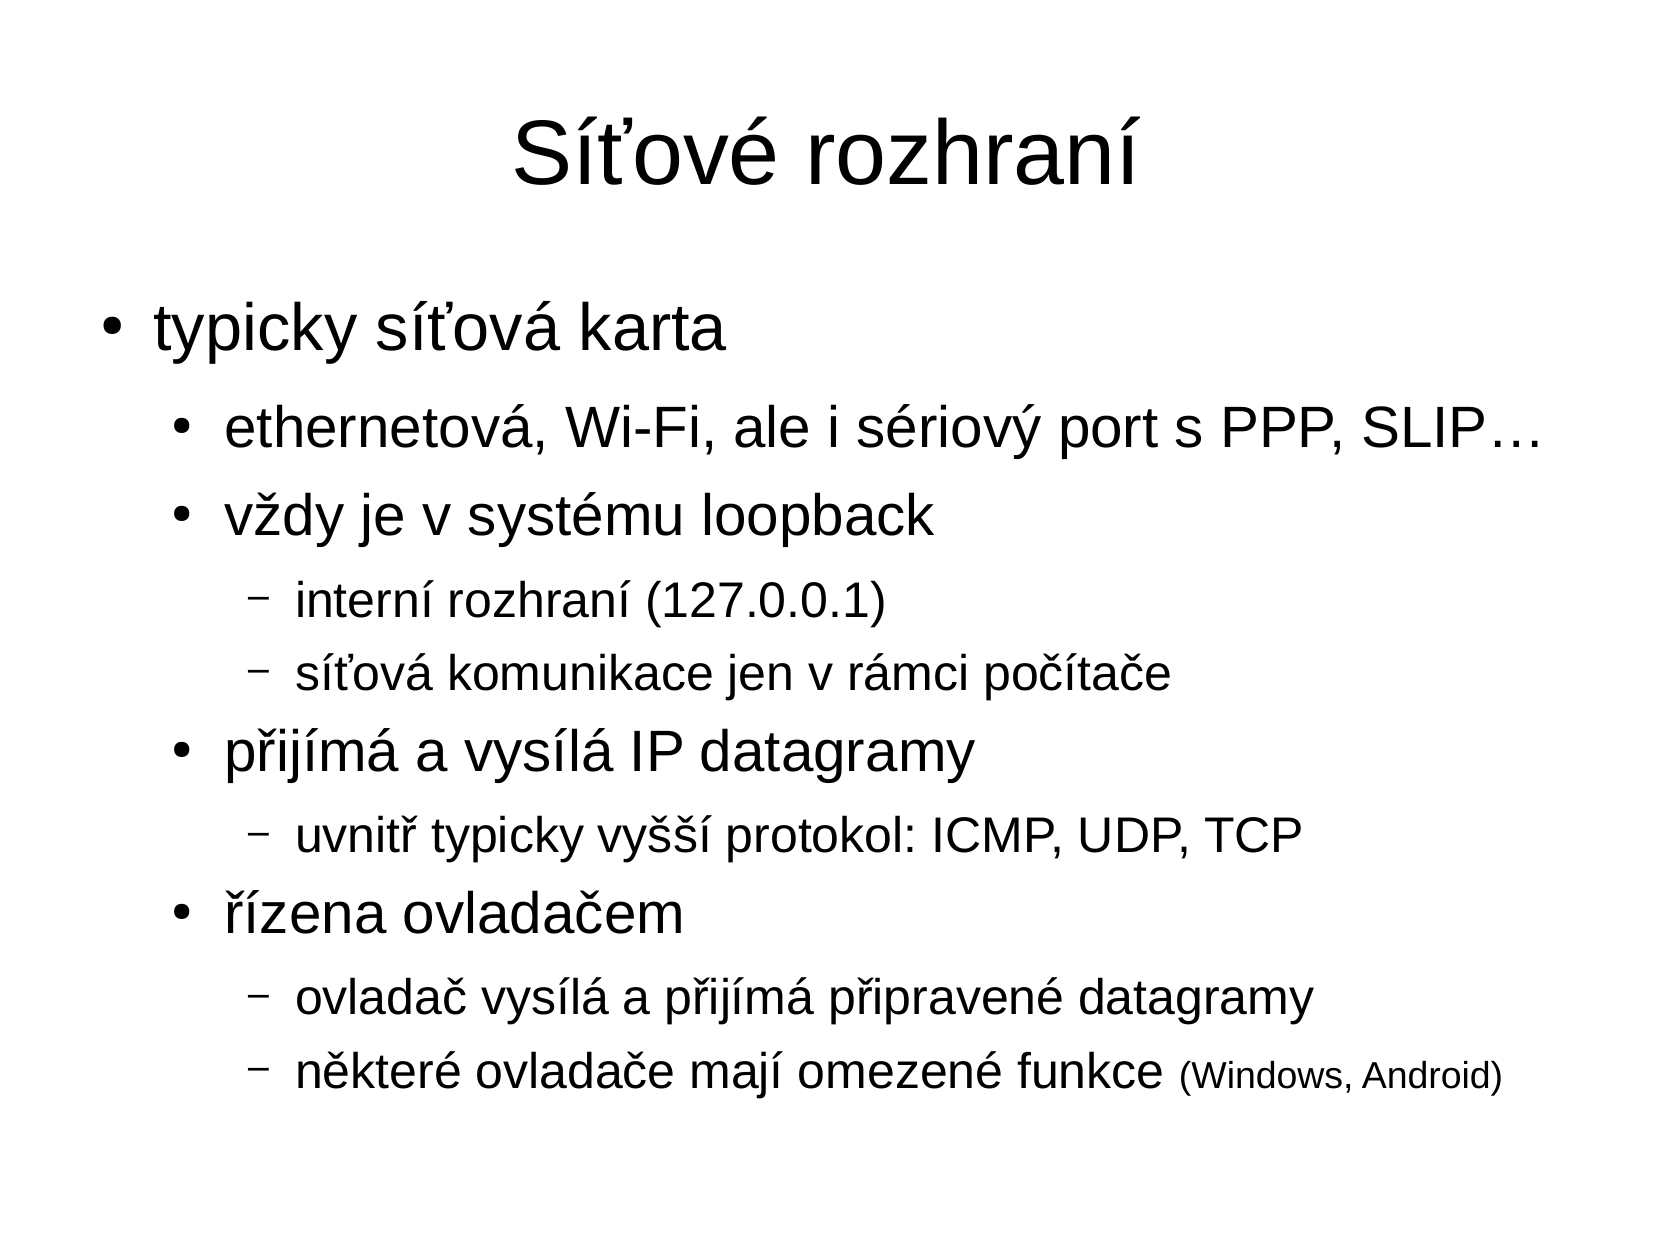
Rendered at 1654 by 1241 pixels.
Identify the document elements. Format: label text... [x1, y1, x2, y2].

title Síťové rozhraní [82, 49, 1571, 257]
list typicky síťová karta ethernetová, Wi-Fi, ale i sériový port s PPP, SLIP… vždy je v systému loopback interní rozhraní (127.0.0.1) síťová komunikace jen v rámci počítače přijímá a vysílá IP datagramy uvnitř typicky vyšší protokol: ICMP, UDP, TCP řízena ovladačem ovladač vysílá a přijímá připravené datagramy některé ovladače mají omezené funkce (Windows, Android) [82, 290, 1571, 1109]
